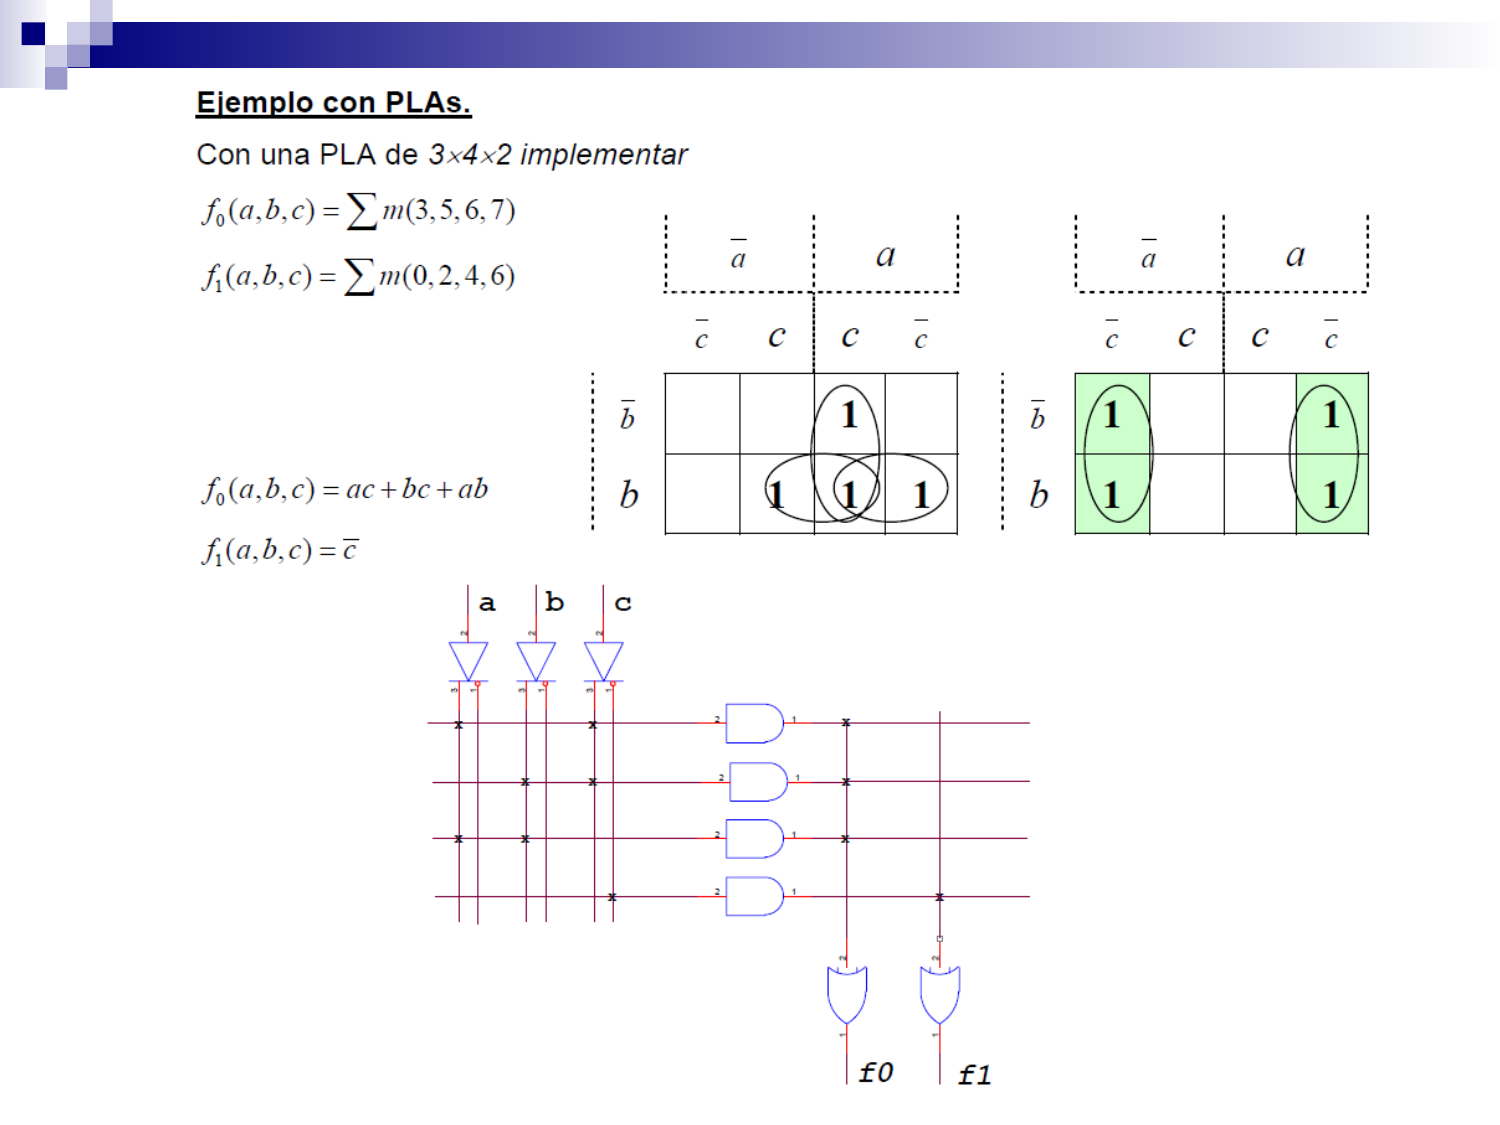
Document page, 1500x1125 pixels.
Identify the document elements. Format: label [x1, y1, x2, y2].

picture [183, 84, 1388, 1096]
